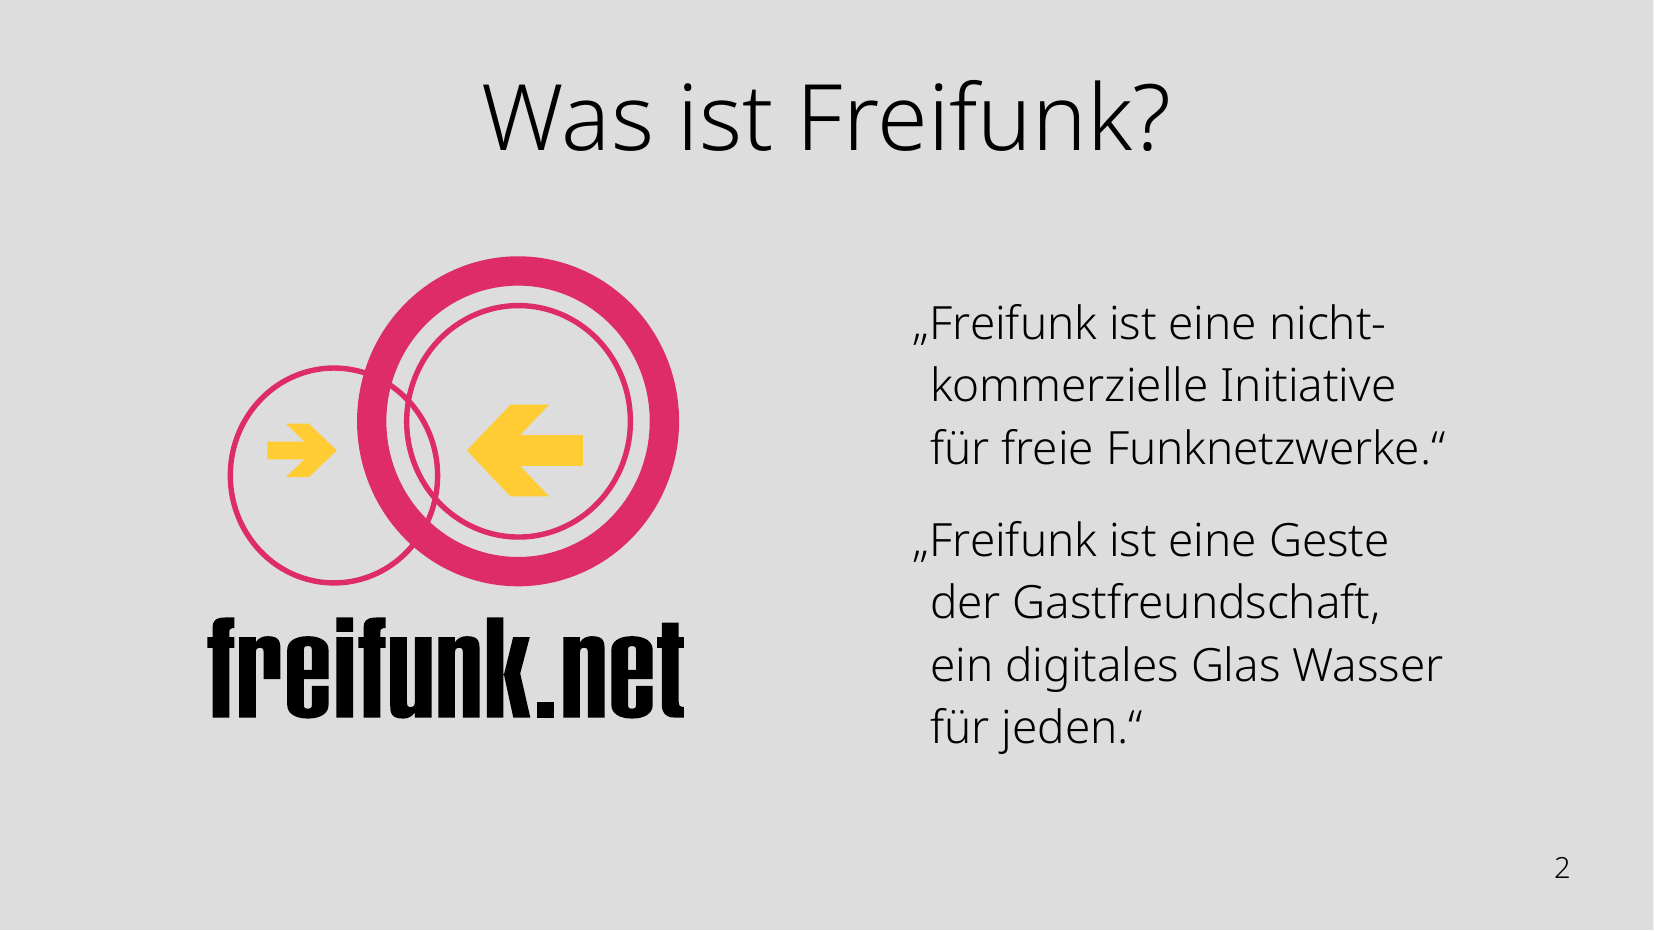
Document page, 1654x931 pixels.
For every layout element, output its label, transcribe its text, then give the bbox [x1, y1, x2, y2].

text_box „Freifunk ist eine Geste der Gastfreundschaft, ein digitales Glas Wasser für jeden.“ [897, 499, 1465, 730]
title Was ist Freifunk? [82, 37, 1571, 193]
picture [207, 255, 684, 719]
text_box „Freifunk ist eine nicht-kommerzielle Initiative für freie Funknetzwerke.“ [897, 282, 1471, 473]
